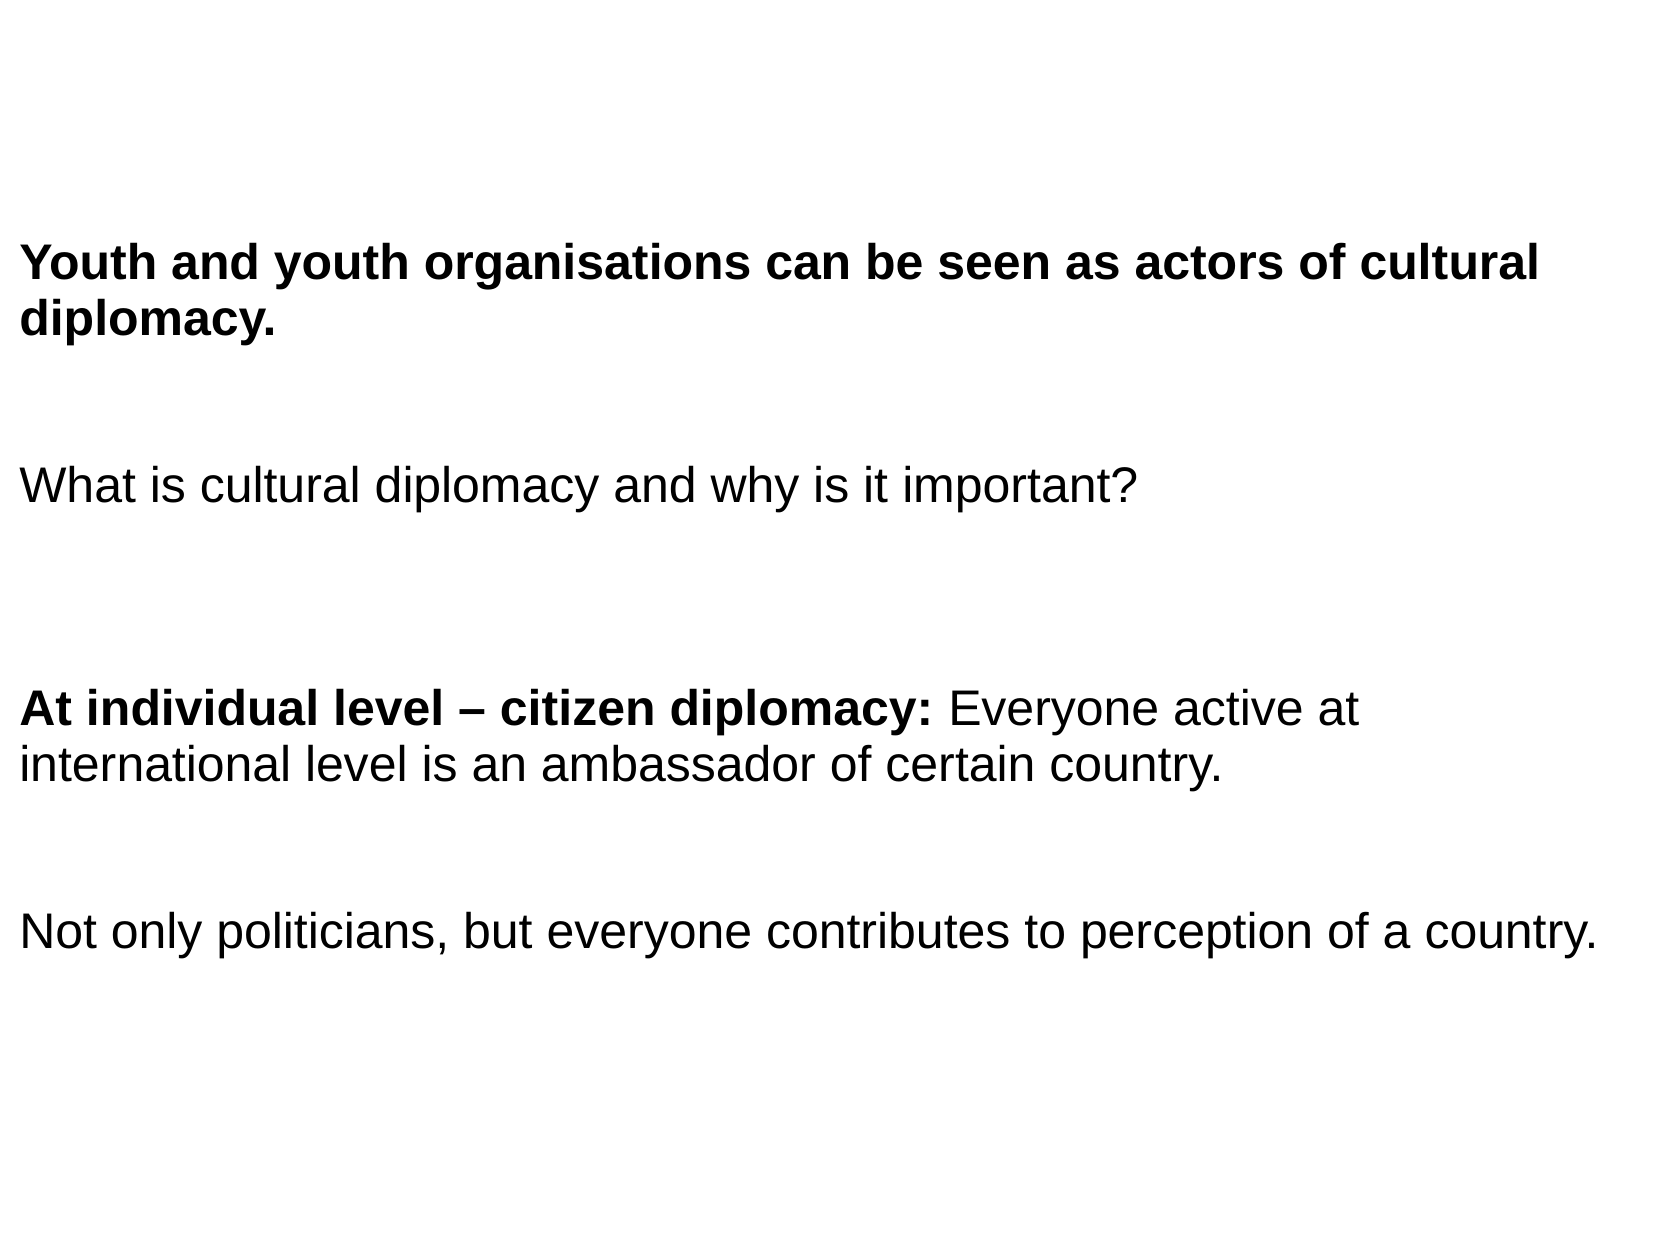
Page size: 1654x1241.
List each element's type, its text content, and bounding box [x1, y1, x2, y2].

title Youth and youth organisations can be seen as actors of cultural diplomacy. What is cultural diplomacy and why is it important? At individual level – citizen diplomacy: Everyone active at international level is an ambassador of certain country. Not only politicians, but everyone contributes to perception of a country. [19, 179, 1625, 1182]
